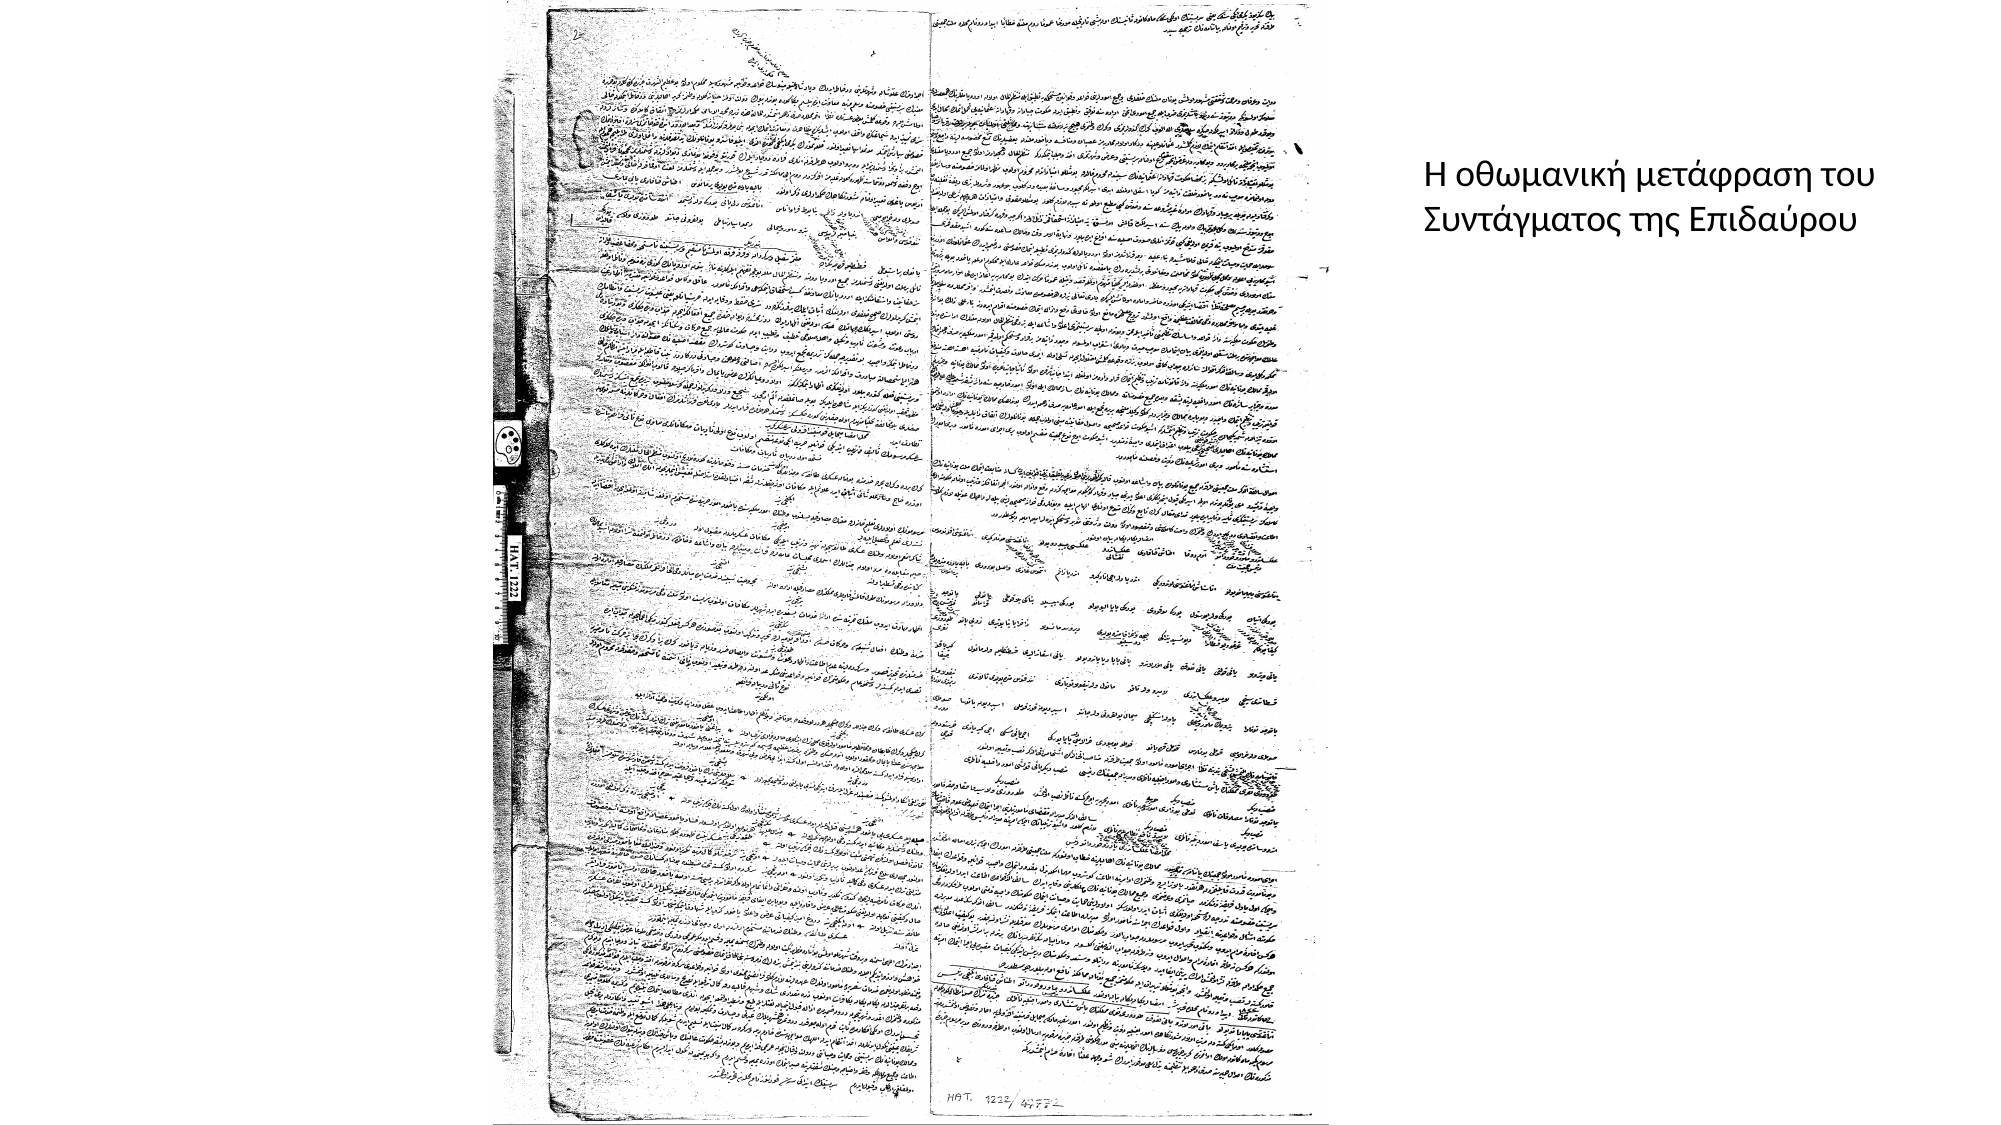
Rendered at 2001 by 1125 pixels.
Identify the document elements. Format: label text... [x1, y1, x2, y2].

text_box Η οθωμανική μετάφραση του Συντάγματος της Επιδαύρου [1408, 141, 1909, 248]
picture [493, 0, 1329, 1125]
